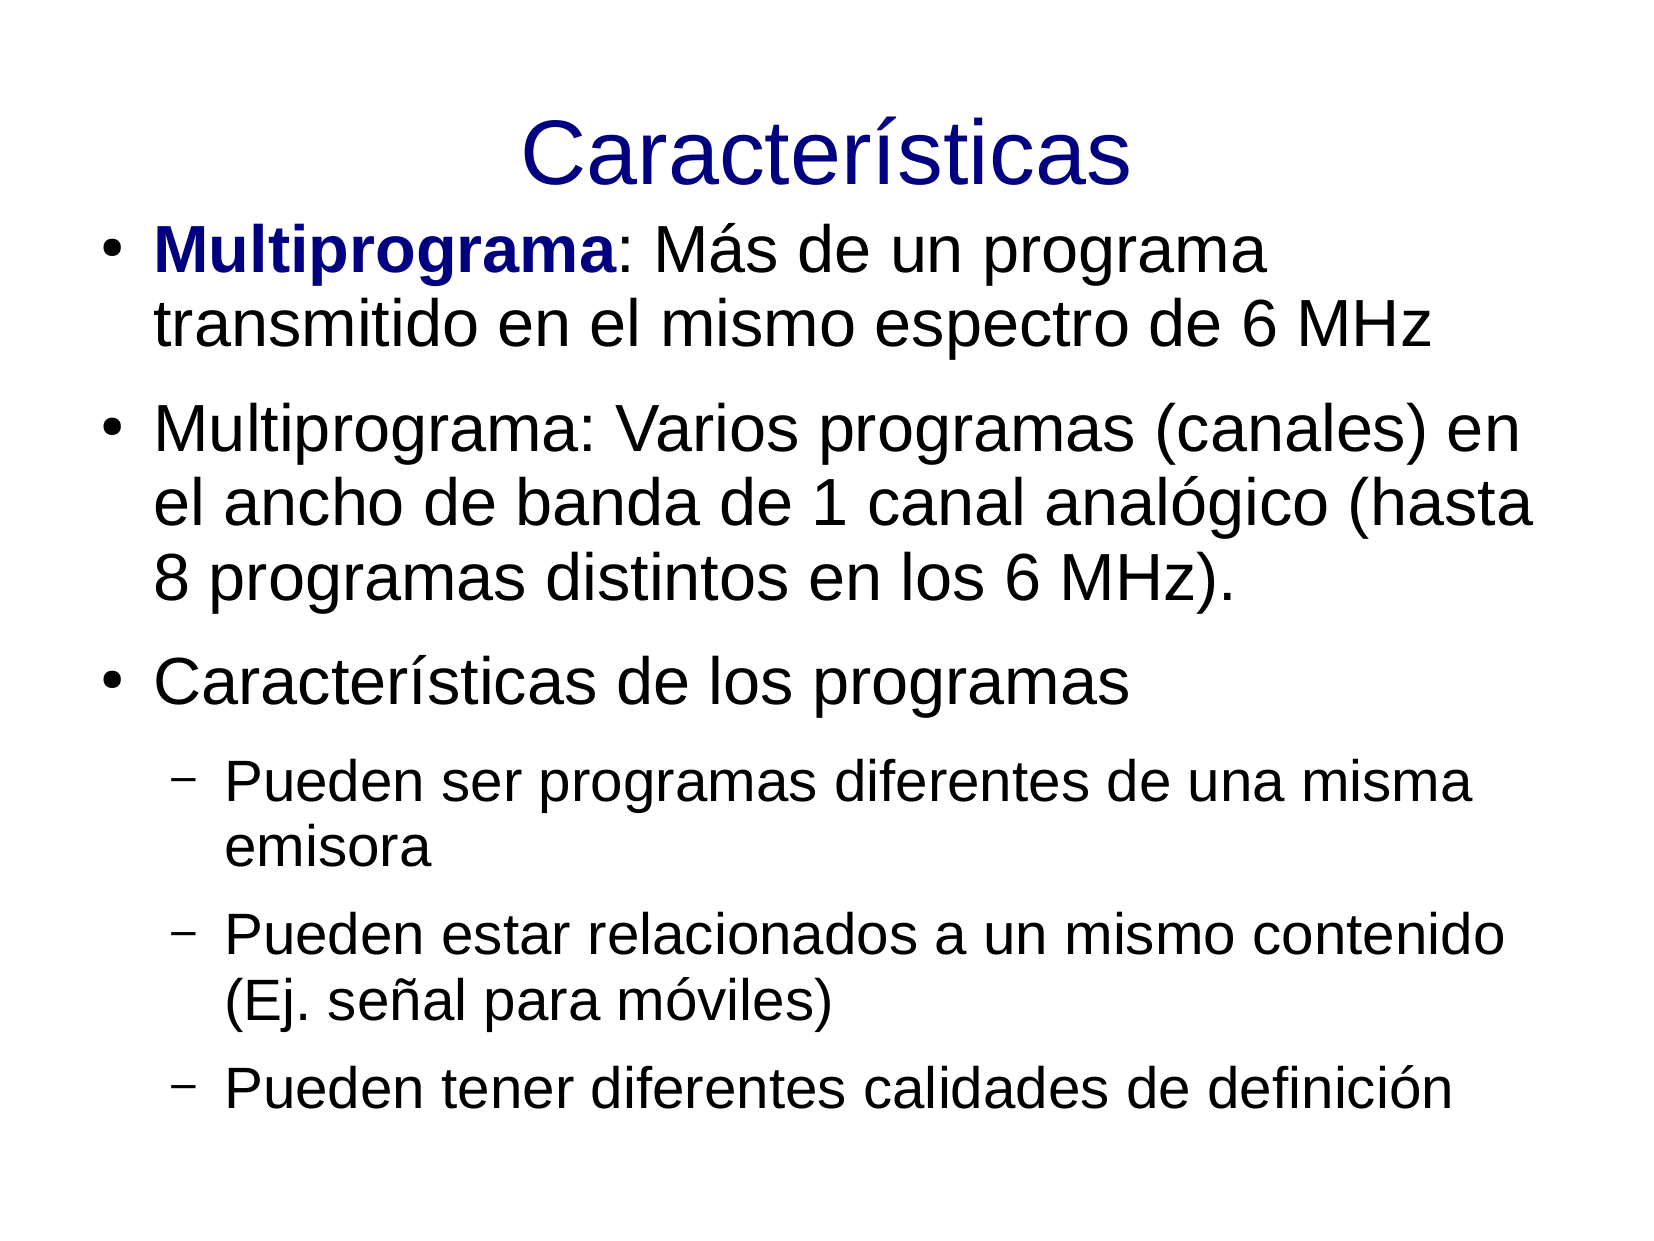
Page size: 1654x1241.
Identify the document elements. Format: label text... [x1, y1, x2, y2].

title Características [82, 49, 1571, 257]
list Multiprograma: Más de un programa transmitido en el mismo espectro de 6 MHz Multiprograma: Varios programas (canales) en el ancho de banda de 1 canal analógico (hasta 8 programas distintos en los 6 MHz). Características de los programas Pueden ser programas diferentes de una misma emisora Pueden estar relacionados a un mismo contenido (Ej. señal para móviles) Pueden tener diferentes calidades de definición [82, 211, 1538, 1144]
